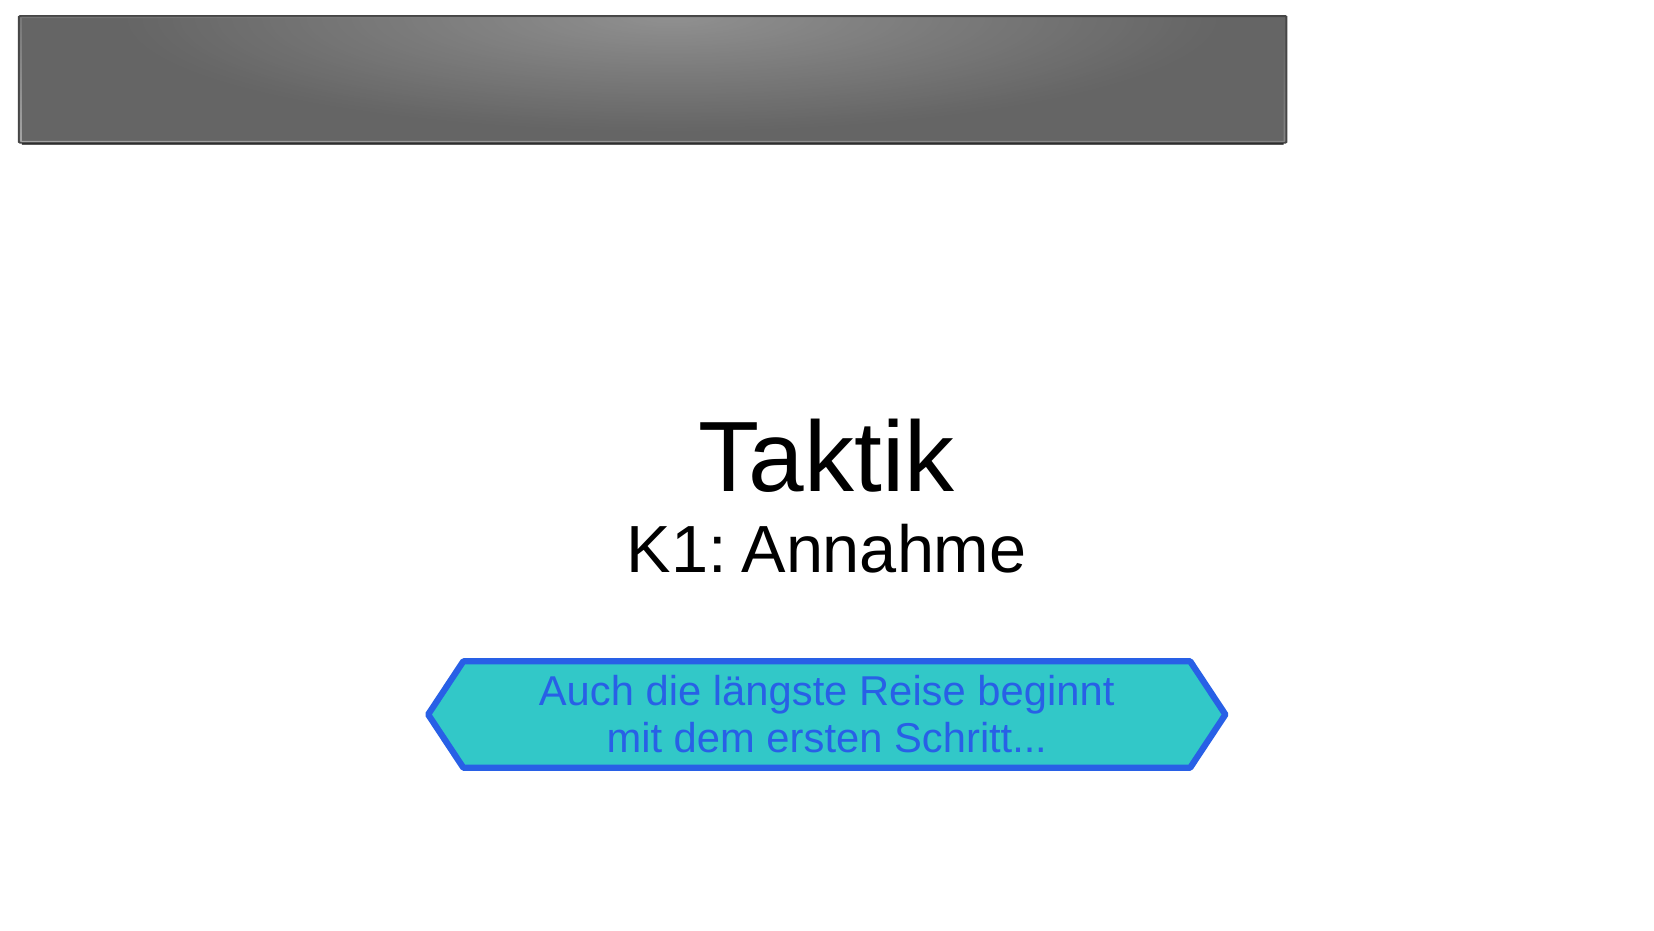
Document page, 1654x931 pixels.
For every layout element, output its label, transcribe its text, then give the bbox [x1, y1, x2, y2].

subtitle Taktik K1: Annahme [82, 224, 1571, 764]
text_box Auch die längste Reise beginnt mit dem ersten Schritt... [428, 661, 1226, 768]
